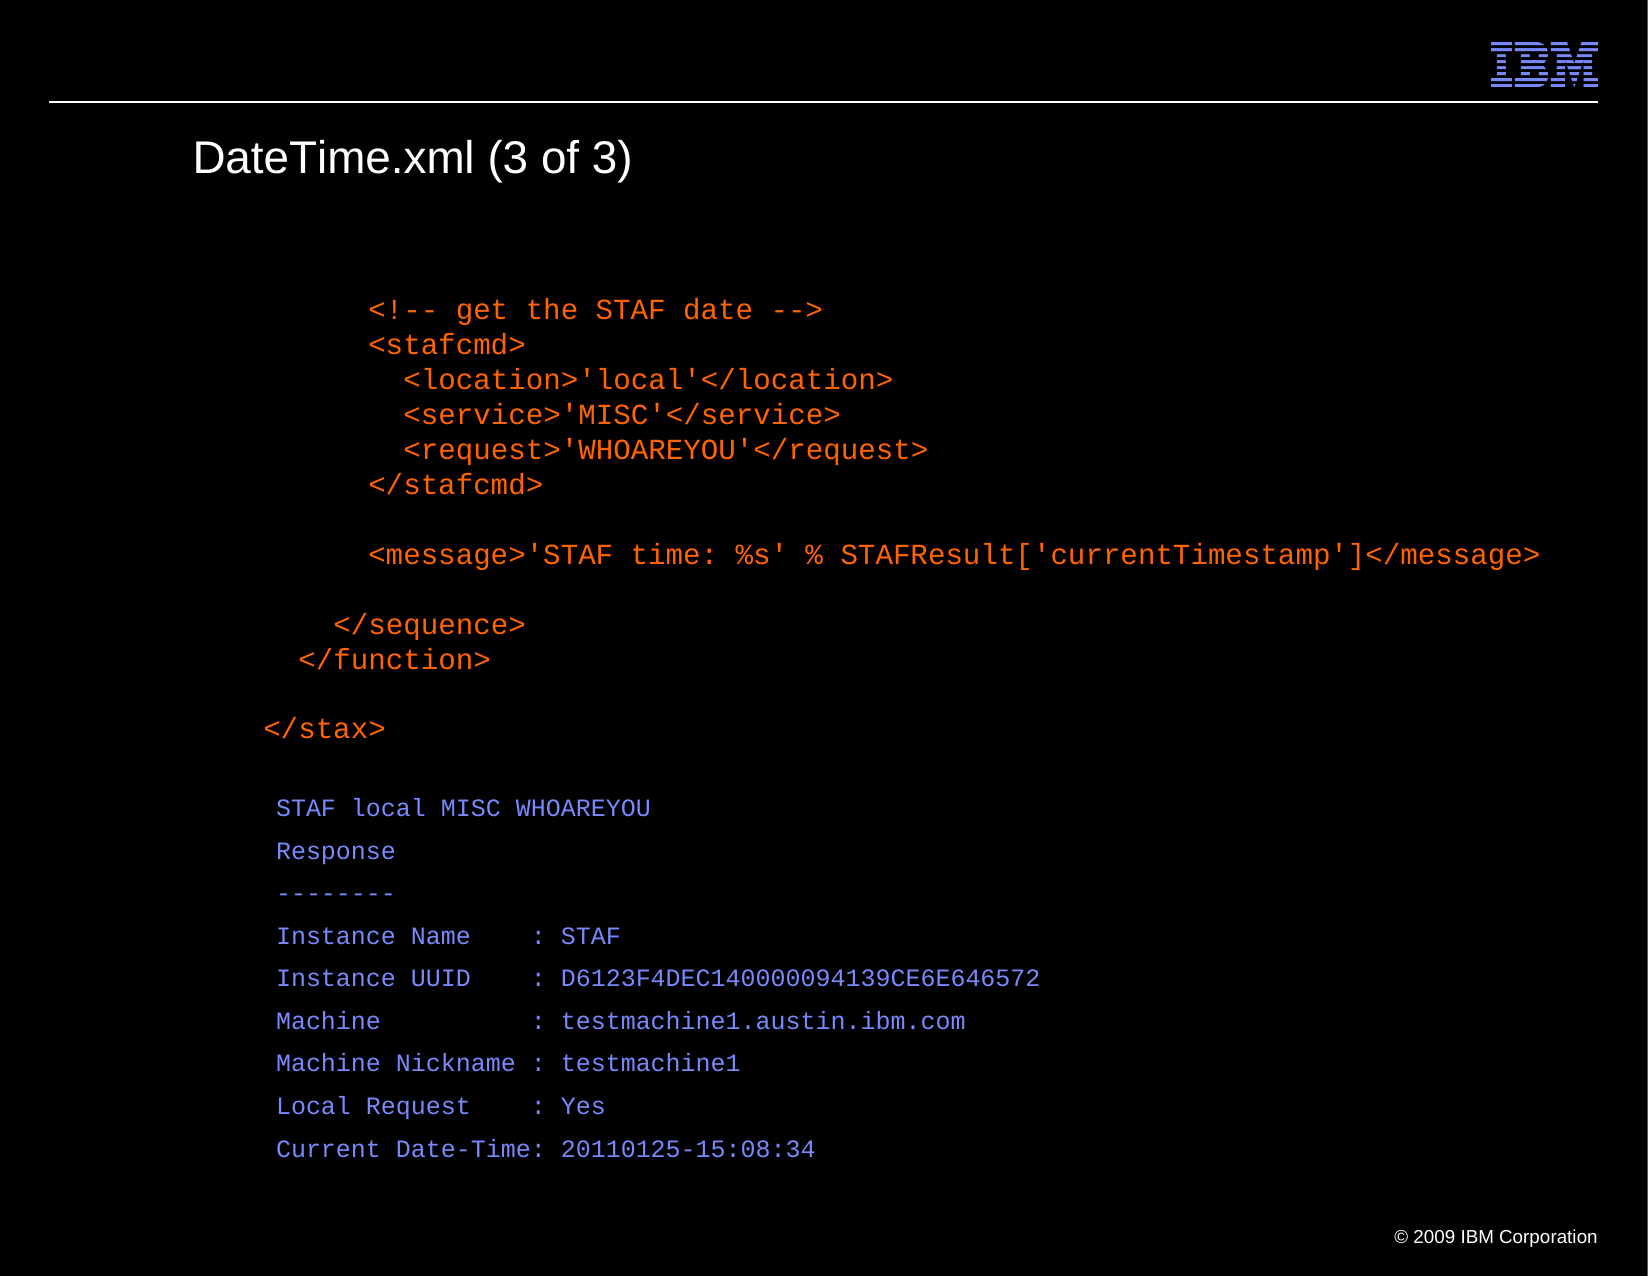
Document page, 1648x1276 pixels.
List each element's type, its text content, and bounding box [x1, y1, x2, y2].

picture [1491, 42, 1598, 87]
text_box STAF local MISC WHOAREYOU Response -------- Instance Name : STAF Instance UUID : D6123F4DEC140000094139CE6E646572 Machine : testmachine1.austin.ibm.com Machine Nickname : testmachine1 Local Request : Yes Current Date-Time: 20110125-15:08:34 [261, 787, 1299, 1171]
title DateTime.xml (3 of 3) [175, 125, 1648, 219]
text_box <!-- get the STAF date --> <stafcmd> <location>'local'</location> <service>'MISC'</service> <request>'WHOAREYOU'</request> </stafcmd> <message>'STAF time: %s' % STAFResult['currentTimestamp']</message> </sequence> </function> </stax> [248, 212, 1648, 788]
